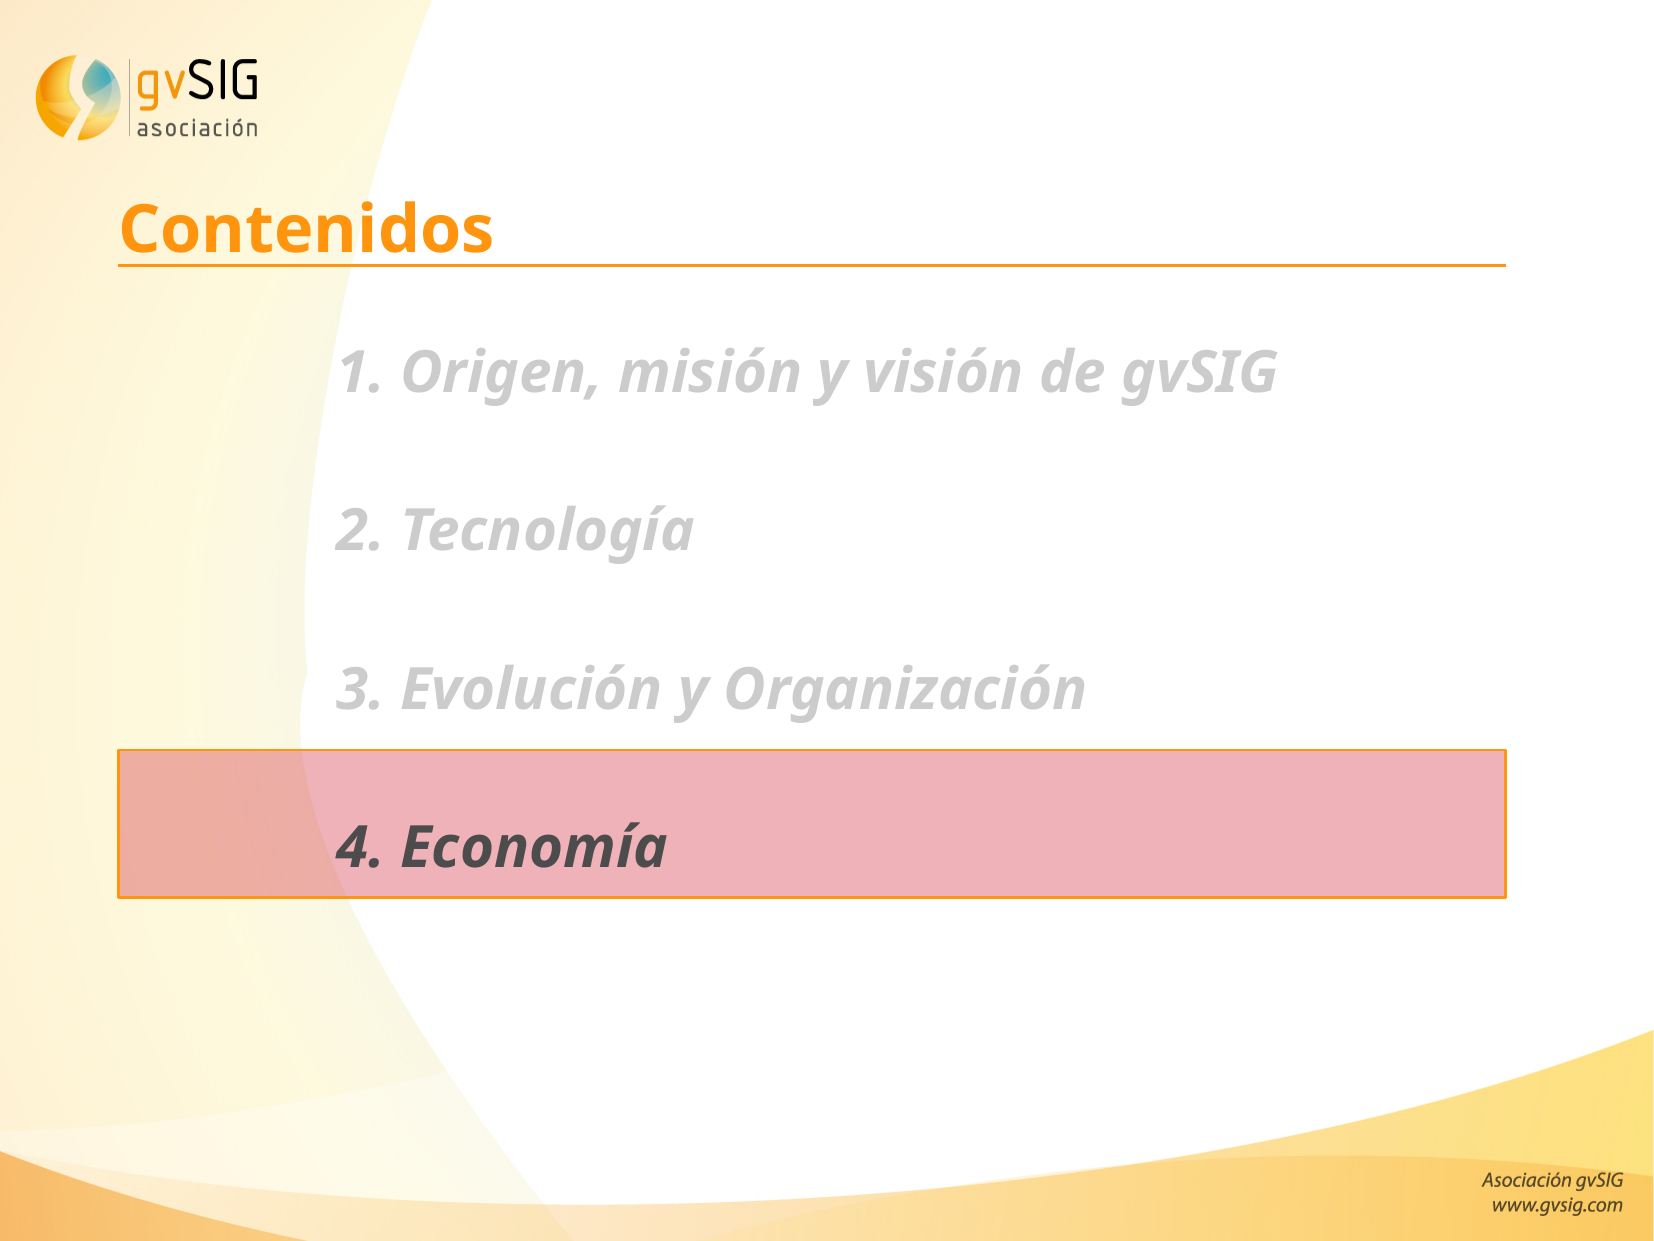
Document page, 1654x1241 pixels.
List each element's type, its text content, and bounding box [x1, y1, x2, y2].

text_box [118, 750, 336, 898]
picture [0, 0, 1654, 1241]
title 1. Origen, misión y visión de gvSIG 2. Tecnología 3. Evolución y Organización 4. Economía [336, 381, 1565, 992]
title Contenidos [118, 177, 1607, 276]
